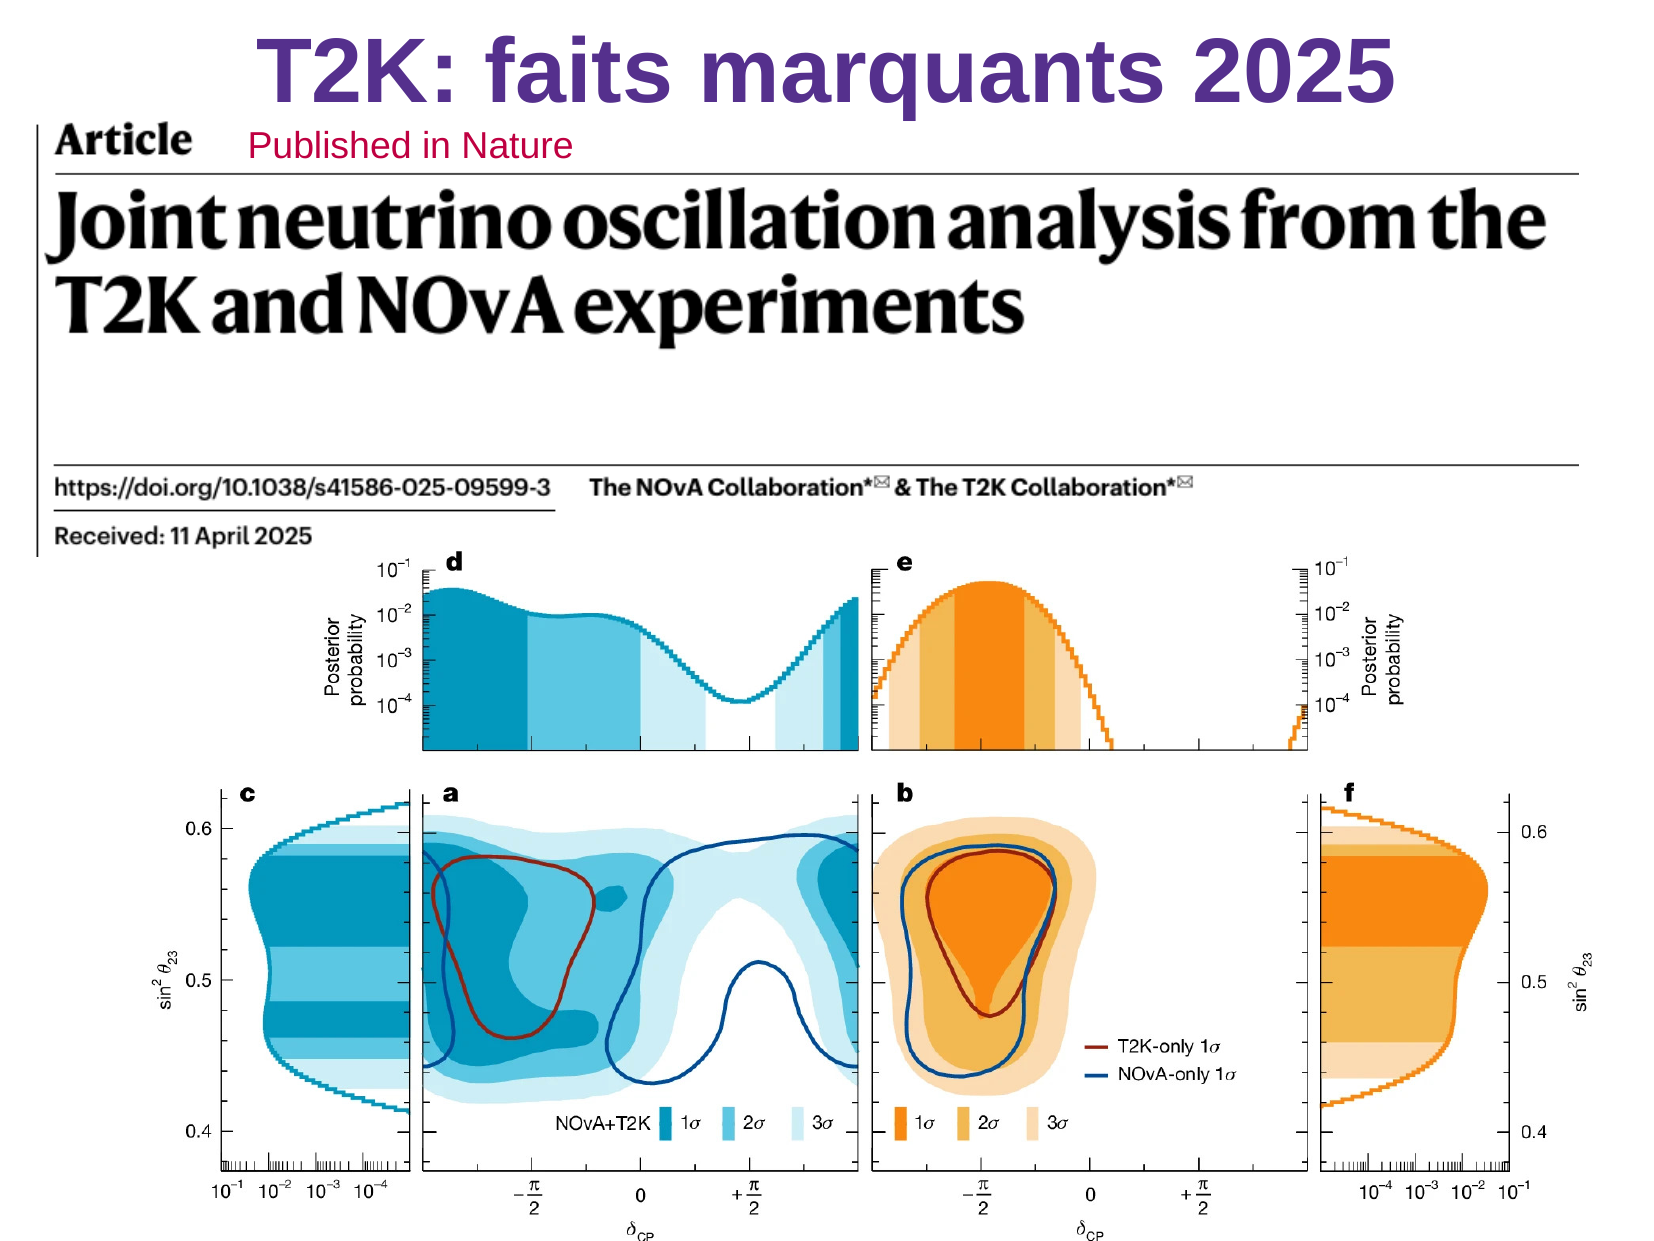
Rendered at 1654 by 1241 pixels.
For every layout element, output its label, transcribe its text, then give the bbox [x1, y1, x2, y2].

text_box Published in Nature [211, 117, 619, 175]
title T2K: faits marquants 2025 [82, 0, 1571, 174]
picture [15, 103, 1592, 1241]
